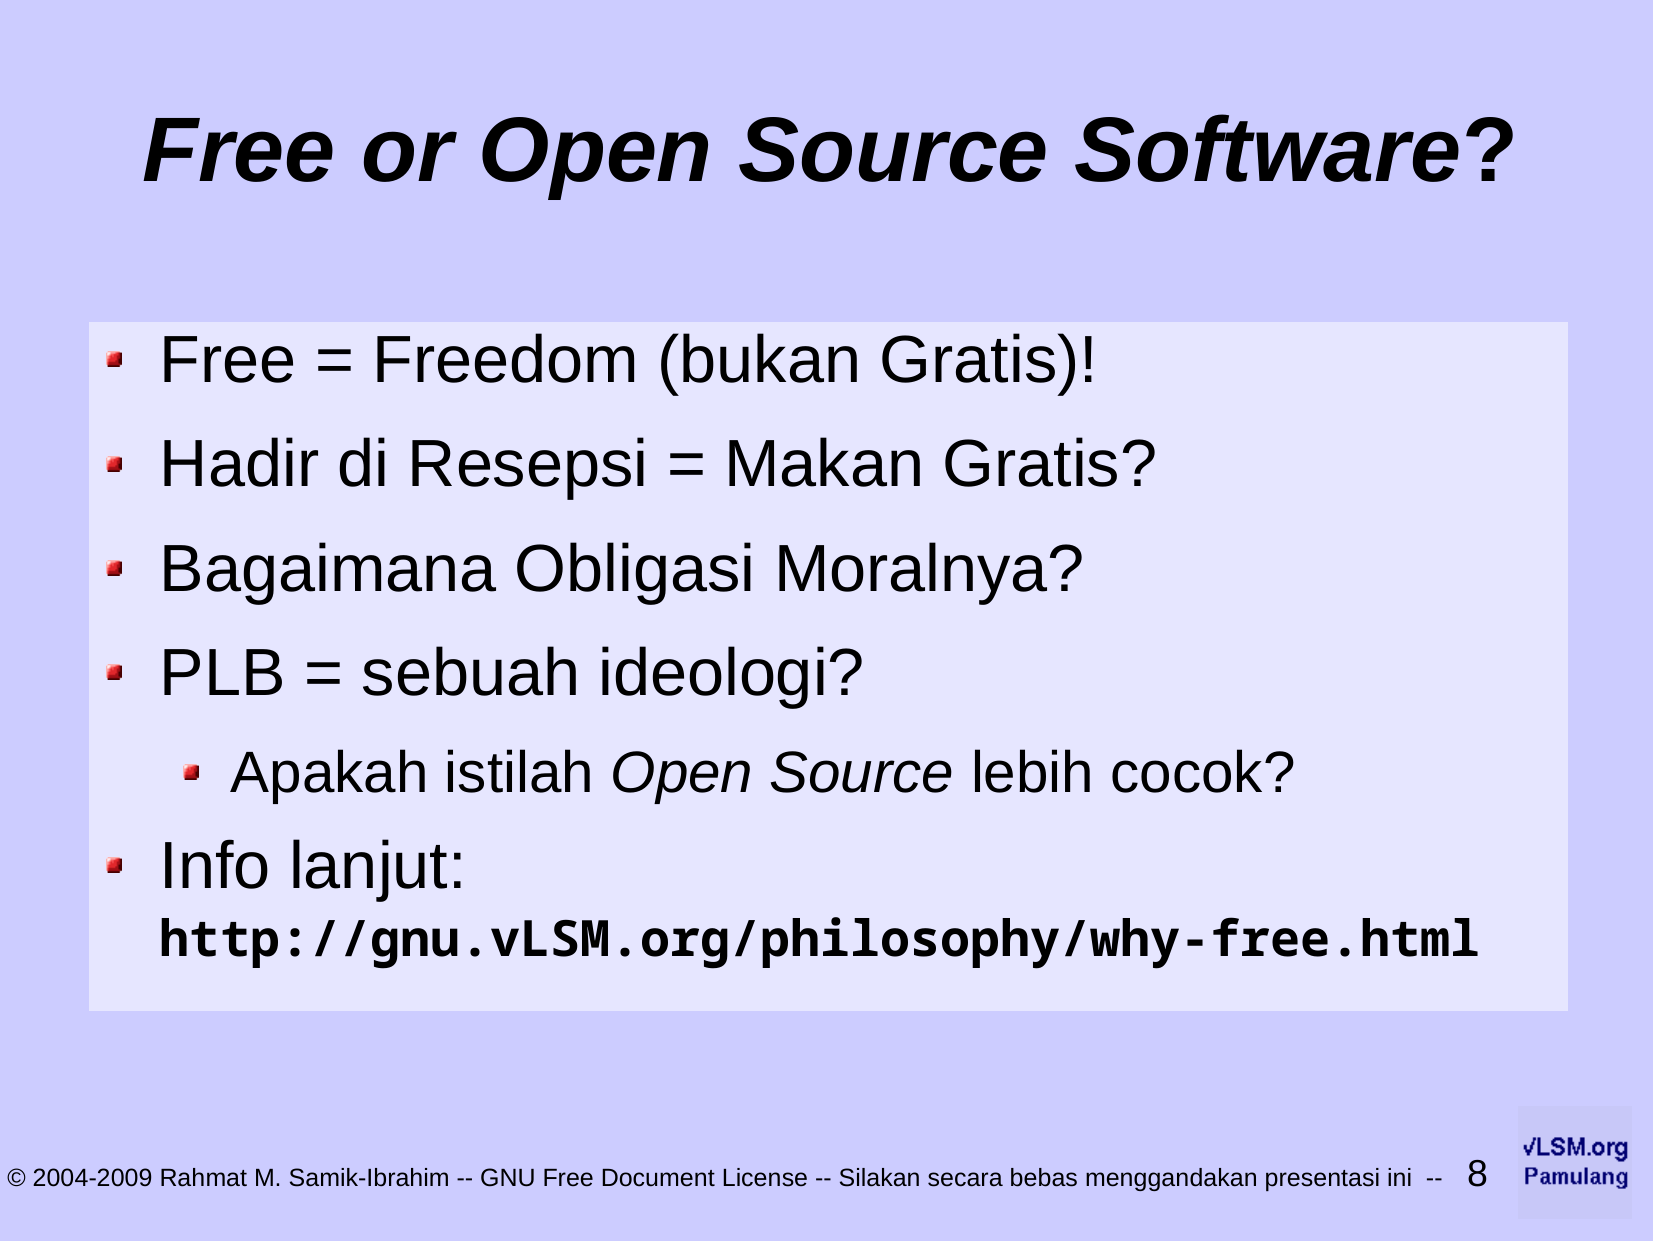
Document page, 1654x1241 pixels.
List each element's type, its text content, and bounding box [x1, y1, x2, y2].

list Free = Freedom (bukan Gratis)! Hadir di Resepsi = Makan Gratis? Bagaimana Obligasi Moralnya? PLB = sebuah ideologi? Apakah istilah Open Source lebih cocok? Info lanjut: http://gnu.vLSM.org/philosophy/why-free.html [89, 322, 1568, 1011]
title Free or Open Source Software? [38, 90, 1623, 210]
picture [1518, 1106, 1632, 1219]
